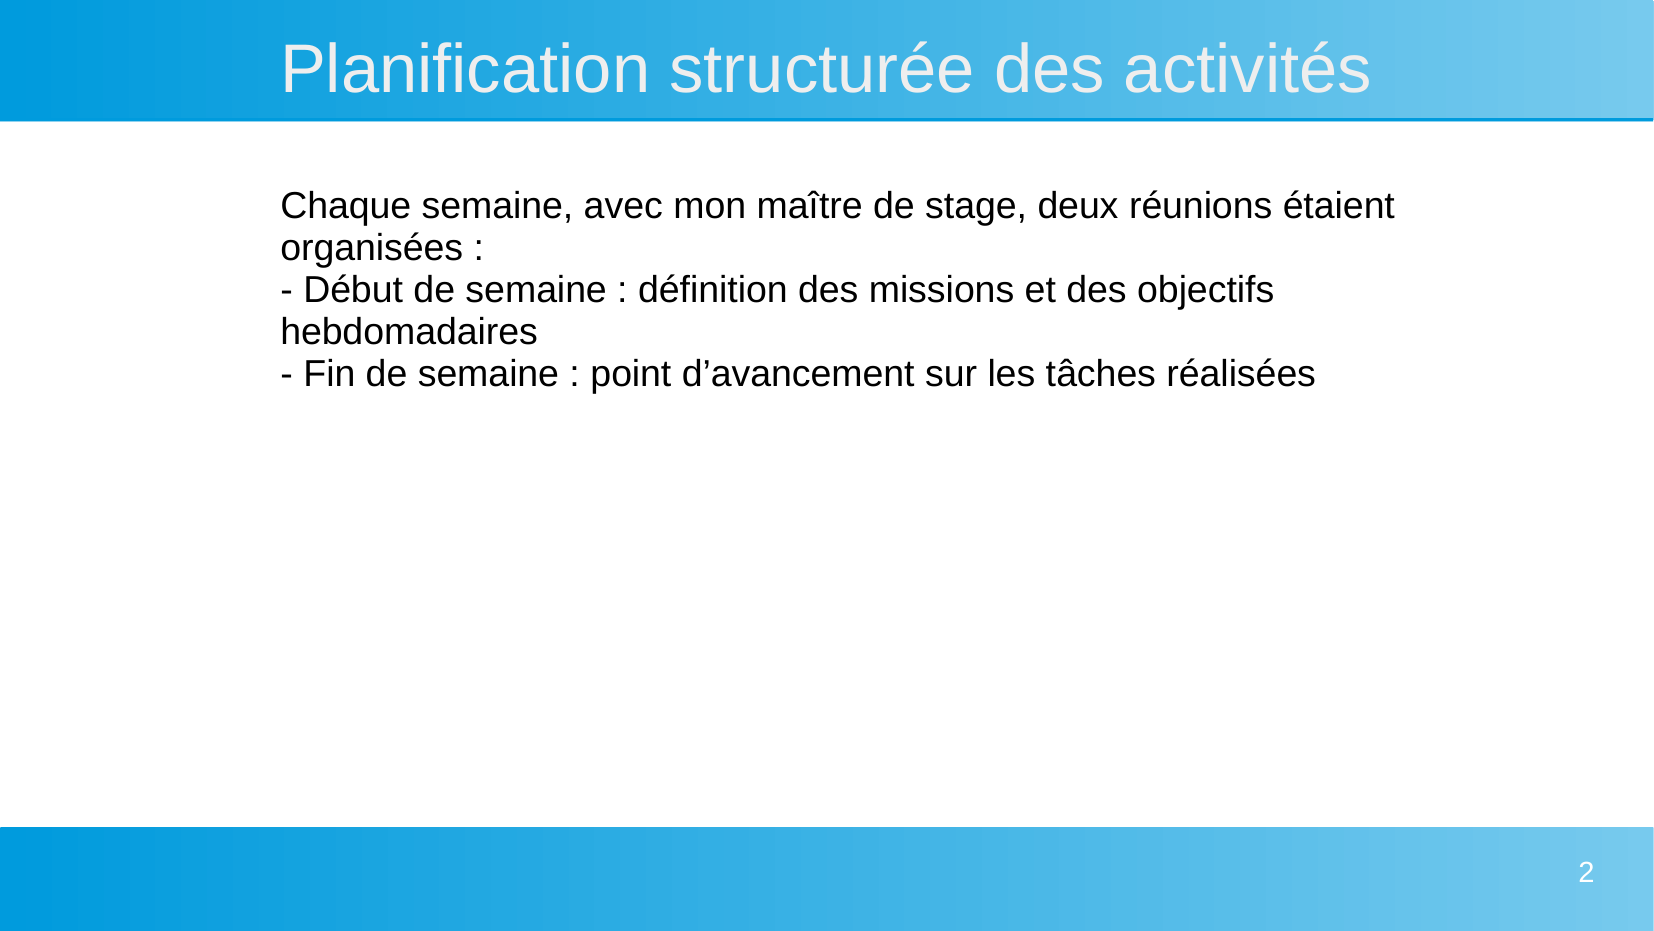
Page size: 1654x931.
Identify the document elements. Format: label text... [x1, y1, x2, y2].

title Planification structurée des activités [59, 29, 1595, 108]
text_box Chaque semaine, avec mon maître de stage, deux réunions étaient organisées : - Début de semaine : définition des missions et des objectifs hebdomadaires - Fin de semaine : point d’avancement sur les tâches réalisées [265, 177, 1447, 768]
